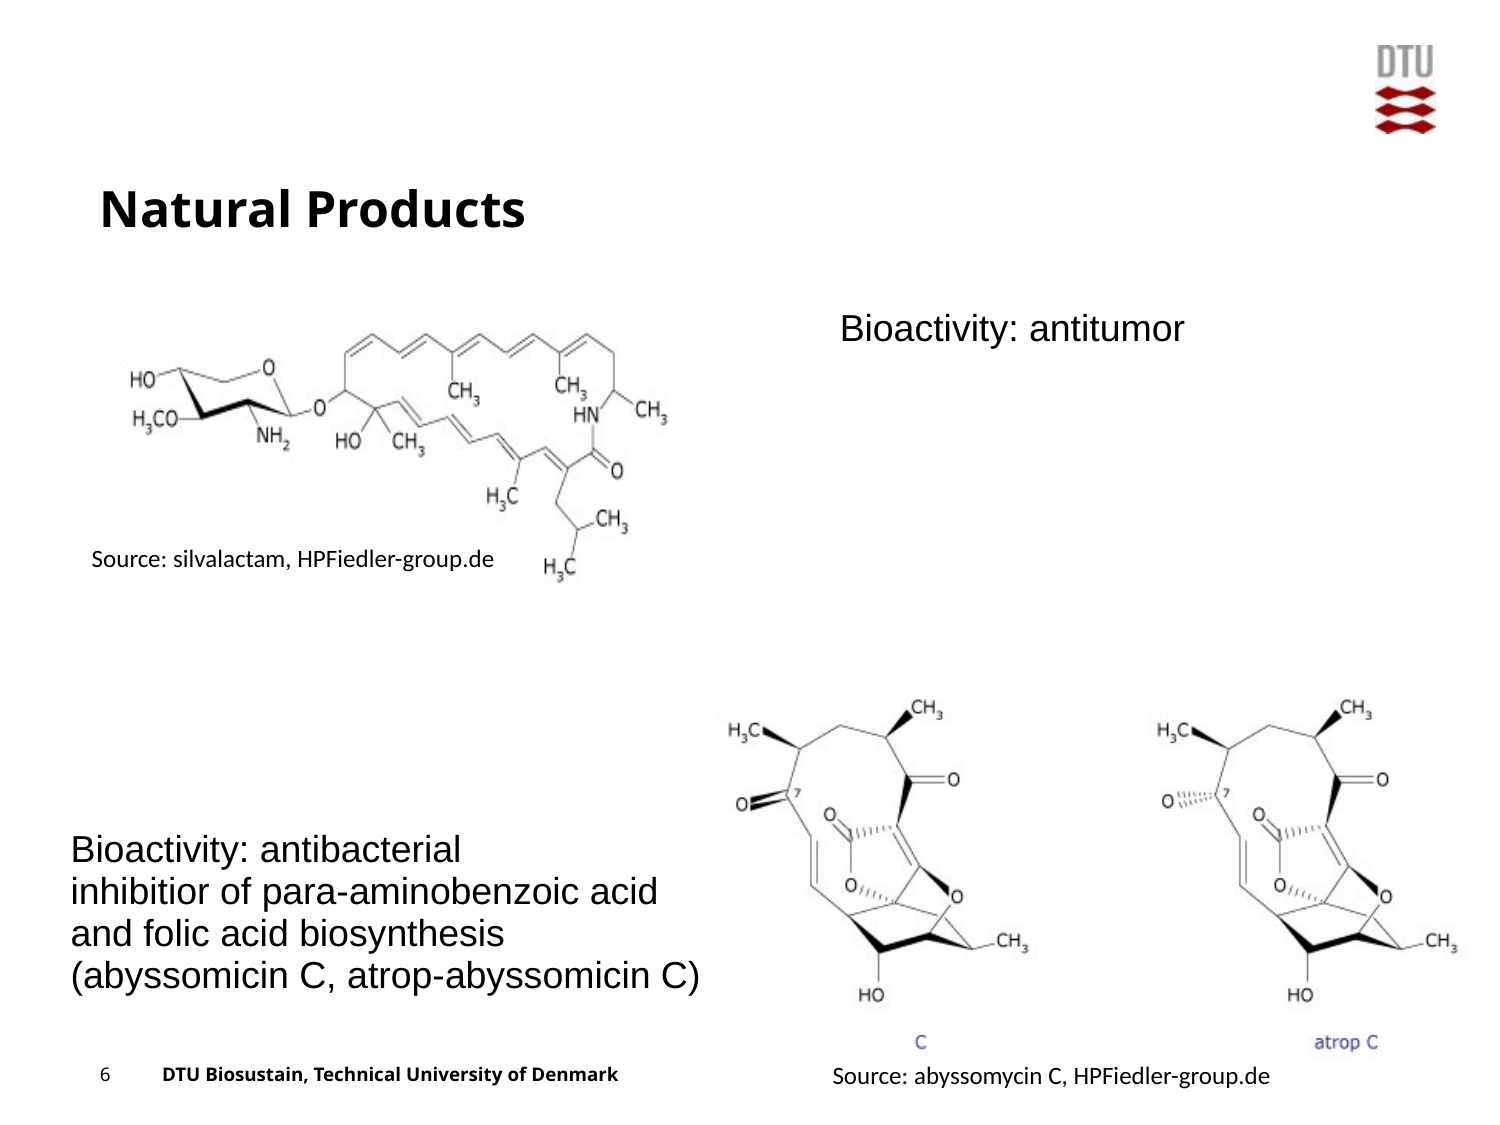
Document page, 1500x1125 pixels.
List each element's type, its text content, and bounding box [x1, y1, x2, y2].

picture [96, 262, 676, 601]
slide_number <number> [99, 1062, 151, 1113]
title Natural Products [99, 50, 1375, 238]
text_box Bioactivity: antitumor [825, 300, 1500, 357]
text_box Bioactivity: antibacterial inhibitior of para-aminobenzoic acid and folic acid biosynthesis (abyssomicin C, atrop-abyssomicin C) [55, 821, 731, 1004]
text_box Source: silvalactam, HPFiedler-group.de [76, 541, 510, 582]
text_box Source: abyssomycin C, HPFiedler-group.de [817, 1058, 1286, 1098]
picture [1375, 45, 1436, 134]
picture [712, 675, 1500, 1076]
